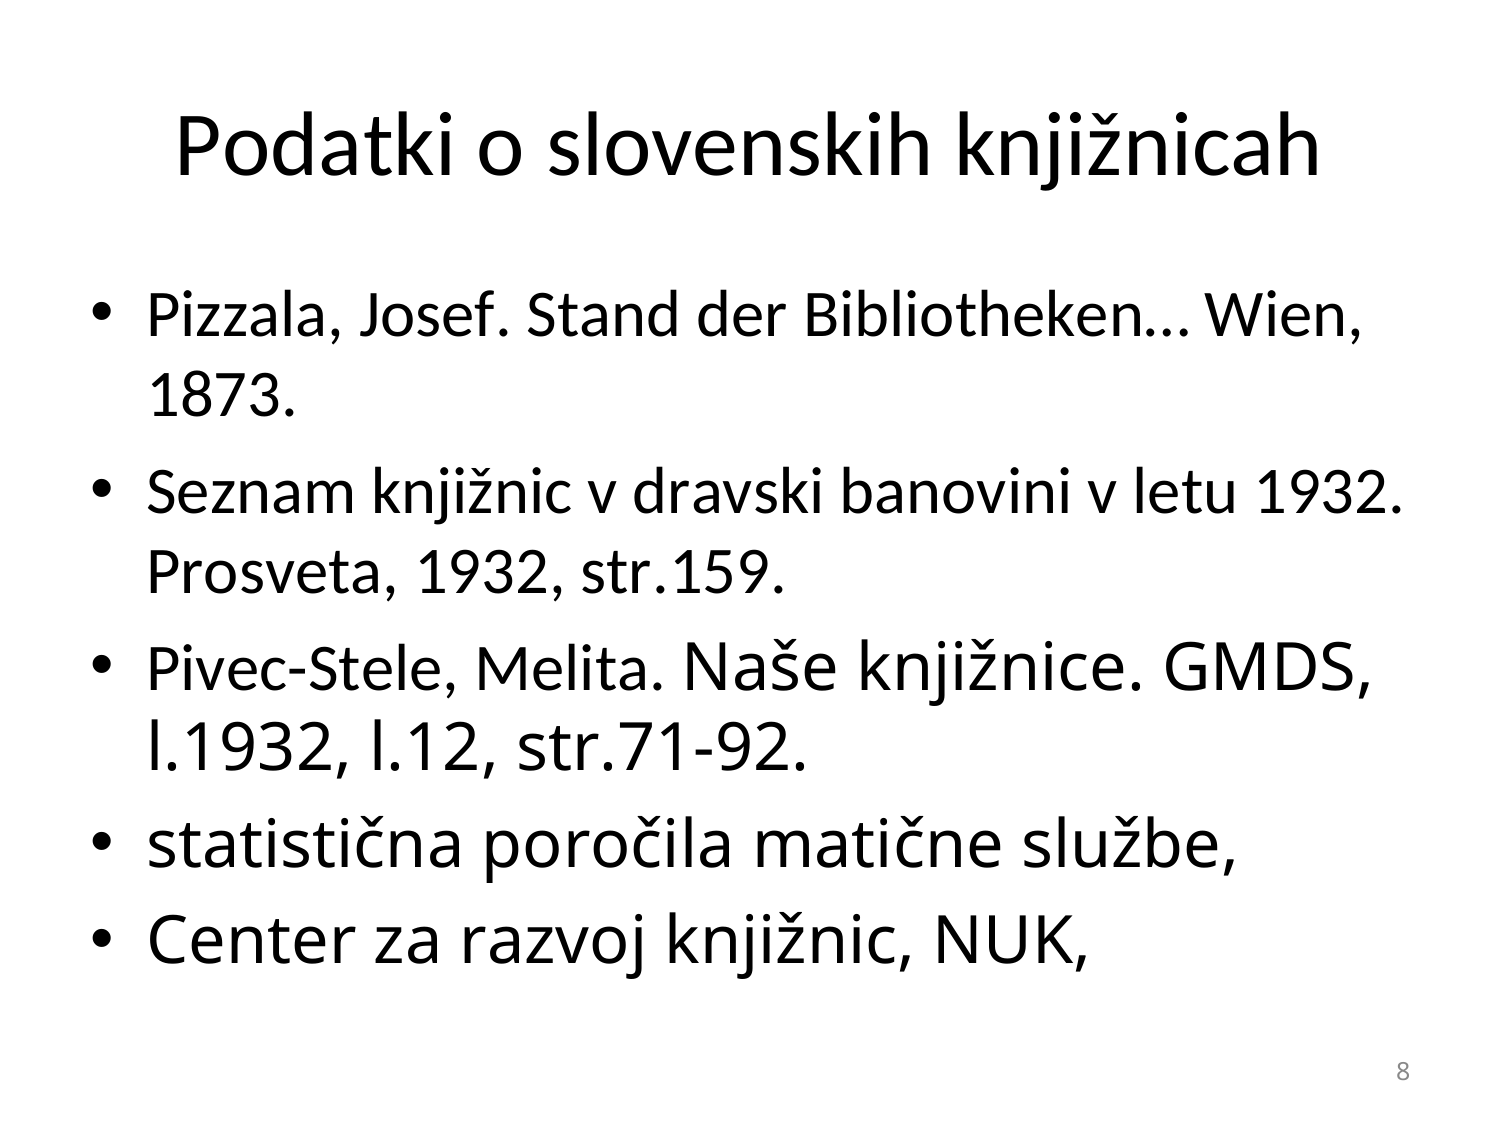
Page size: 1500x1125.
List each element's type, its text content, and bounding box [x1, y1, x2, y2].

list Pizzala, Josef. Stand der Bibliotheken… Wien, 1873. Seznam knjižnic v dravski banovini v letu 1932. Prosveta, 1932, str.159. Pivec-Stele, Melita. Naše knjižnice. GMDS, l.1932, l.12, str.71-92. statistična poročila matične službe, Center za razvoj knjižnic, NUK, [75, 262, 1426, 1125]
text_box <number> [1074, 1042, 1426, 1103]
title Podatki o slovenskih knjižnicah [75, 45, 1426, 233]
